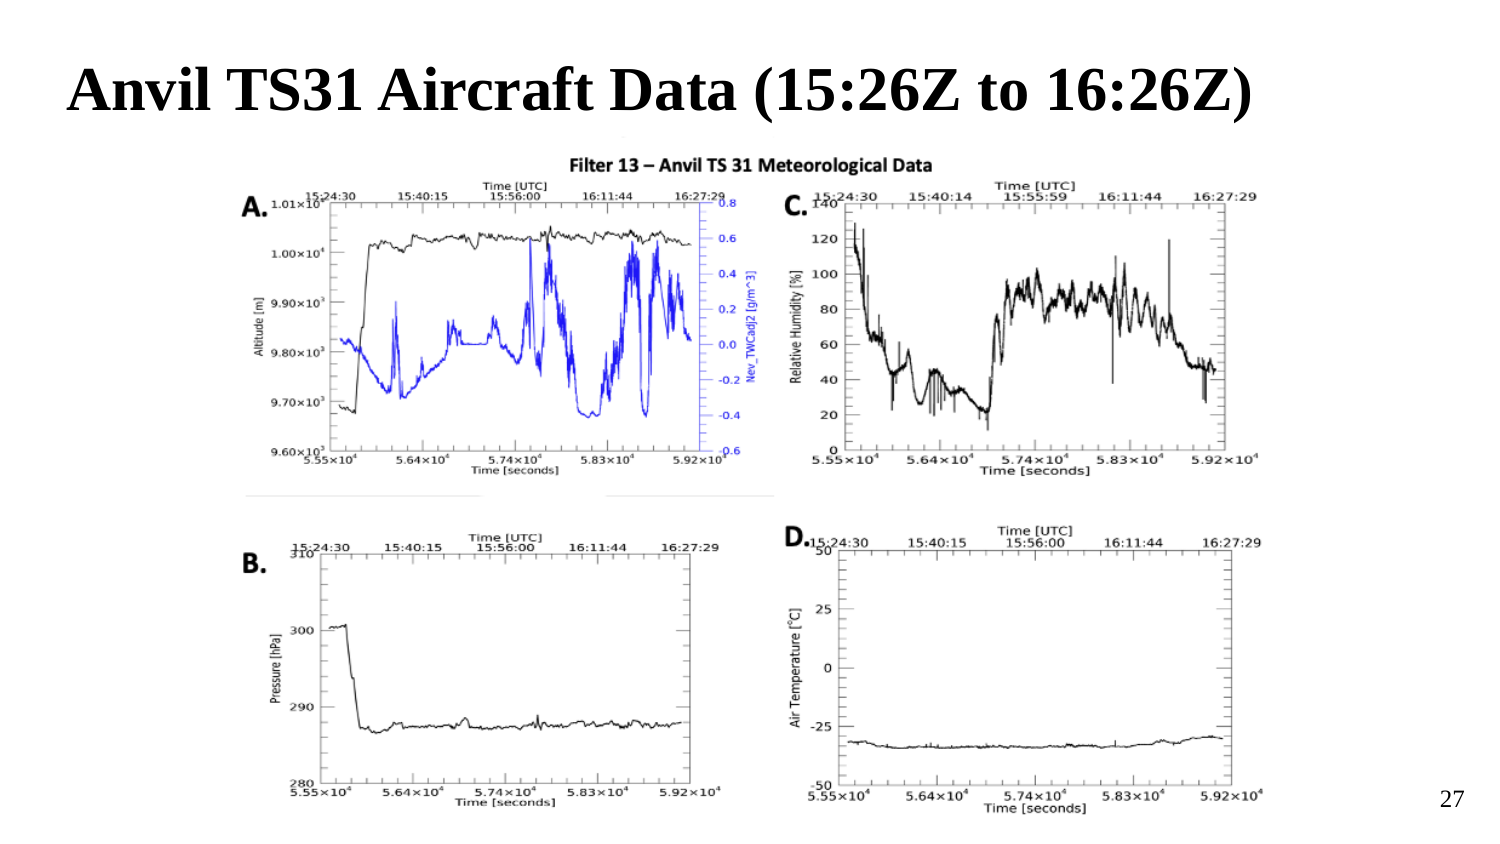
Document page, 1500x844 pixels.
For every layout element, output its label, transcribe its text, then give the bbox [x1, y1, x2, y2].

title Anvil TS31 Aircraft Data (15:26Z to 16:26Z) [51, 33, 1449, 134]
picture [218, 133, 1282, 818]
slide_number <number> [1389, 764, 1480, 830]
